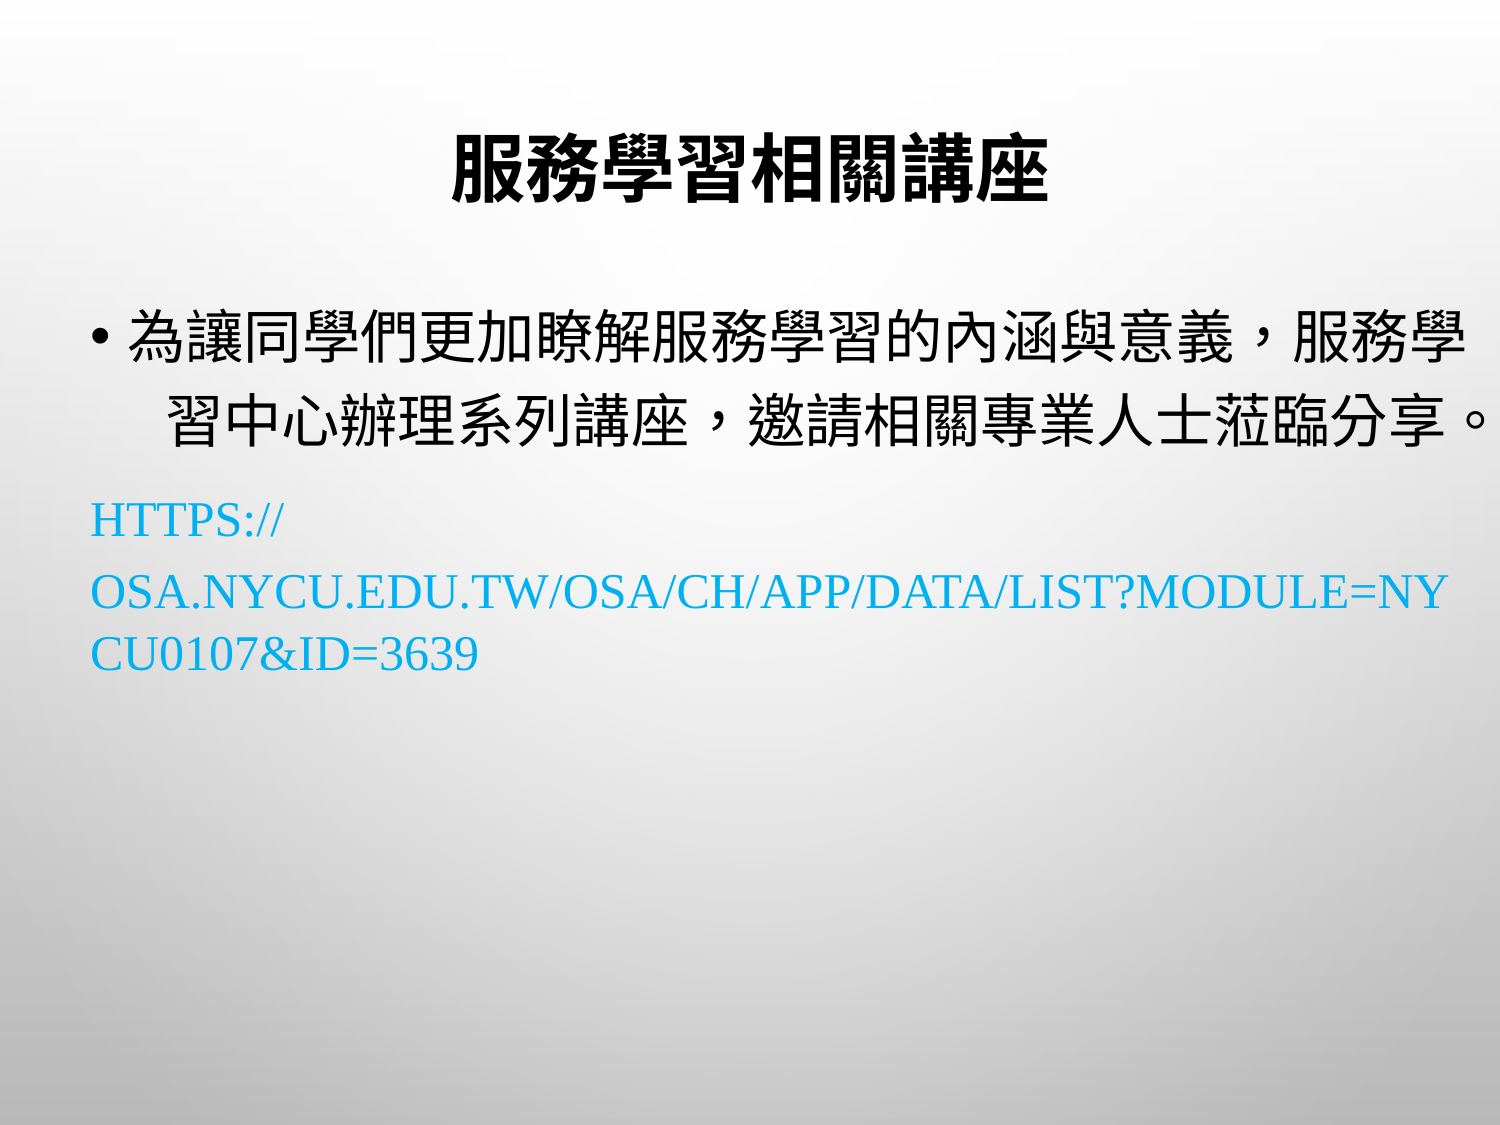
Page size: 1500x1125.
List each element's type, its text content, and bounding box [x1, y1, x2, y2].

title 服務學習相關講座 [112, 101, 1388, 244]
list 為讓同學們更加瞭解服務學習的內涵與意義，服務學習中心辦理系列講座，邀請相關專業人士蒞臨分享。 https://osa.nycu.edu.tw/osa/ch/app/data/list?module=nycu0107&id=3639 [75, 278, 1483, 1005]
